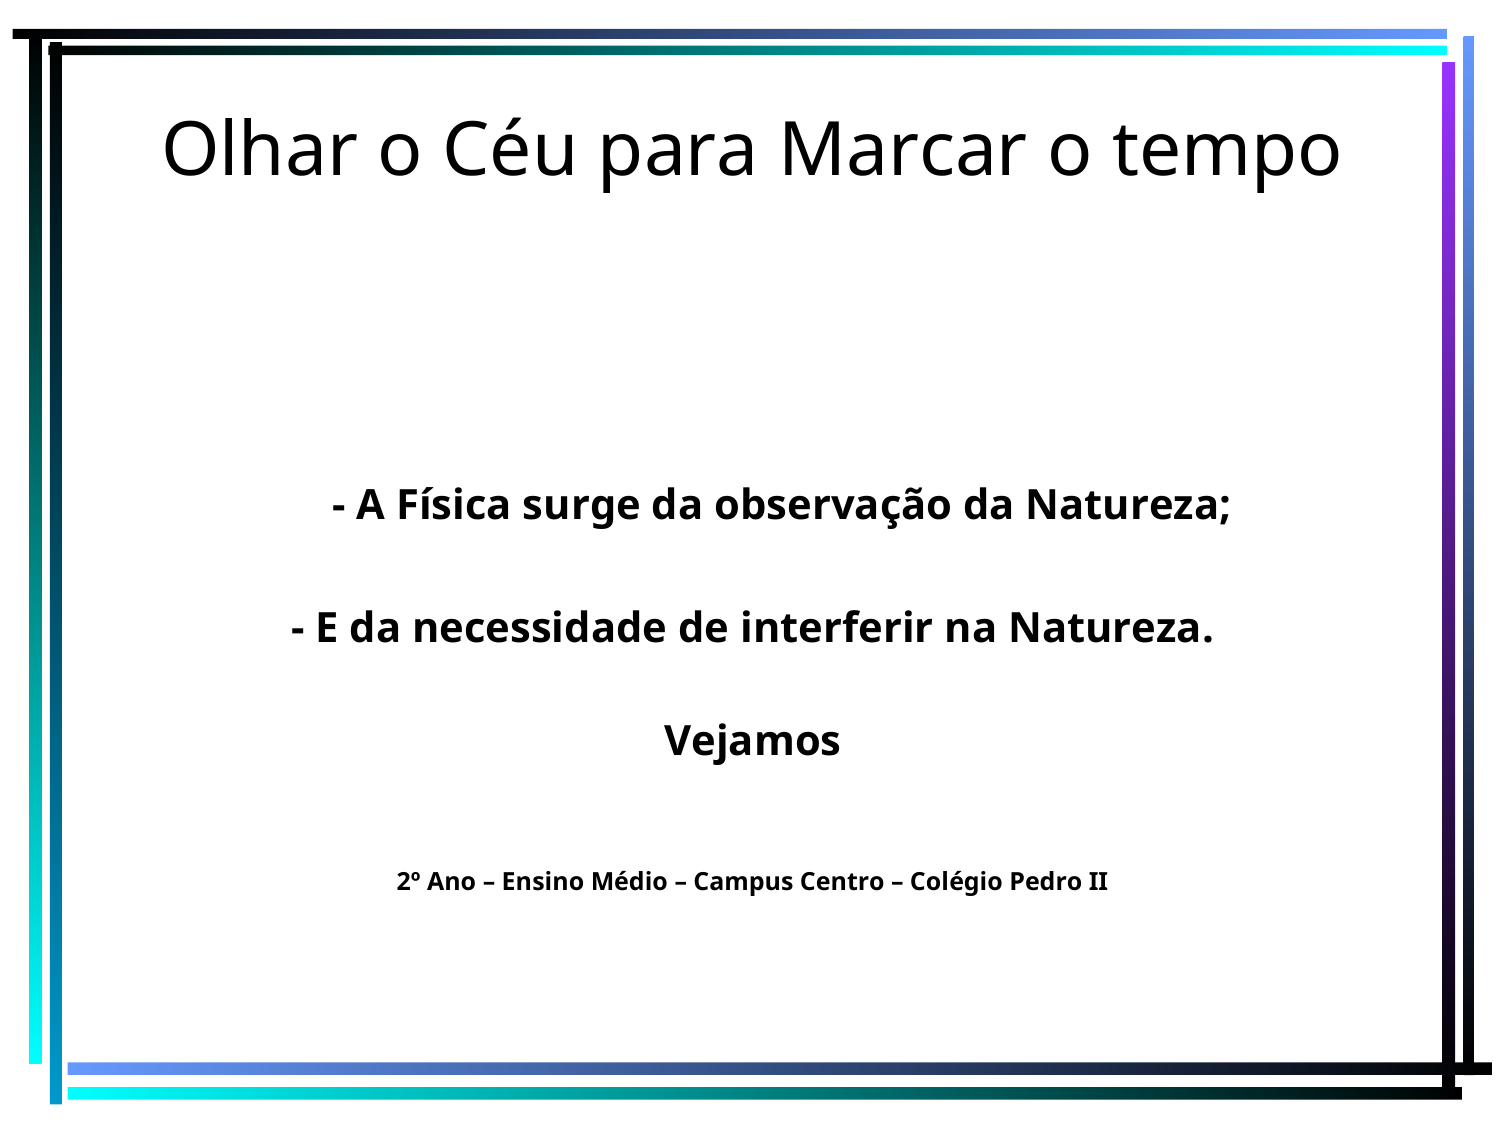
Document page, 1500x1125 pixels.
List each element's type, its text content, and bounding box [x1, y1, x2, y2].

text_box 2º Ano – Ensino Médio – Campus Centro – Colégio Pedro II [88, 856, 1418, 916]
text_box - A Física surge da observação da Natureza; [206, 467, 1359, 532]
text_box - E da necessidade de interferir na Natureza. [118, 590, 1388, 655]
text_box Vejamos [118, 703, 1388, 798]
title Olhar o Céu para Marcar o tempo [125, 87, 1401, 278]
